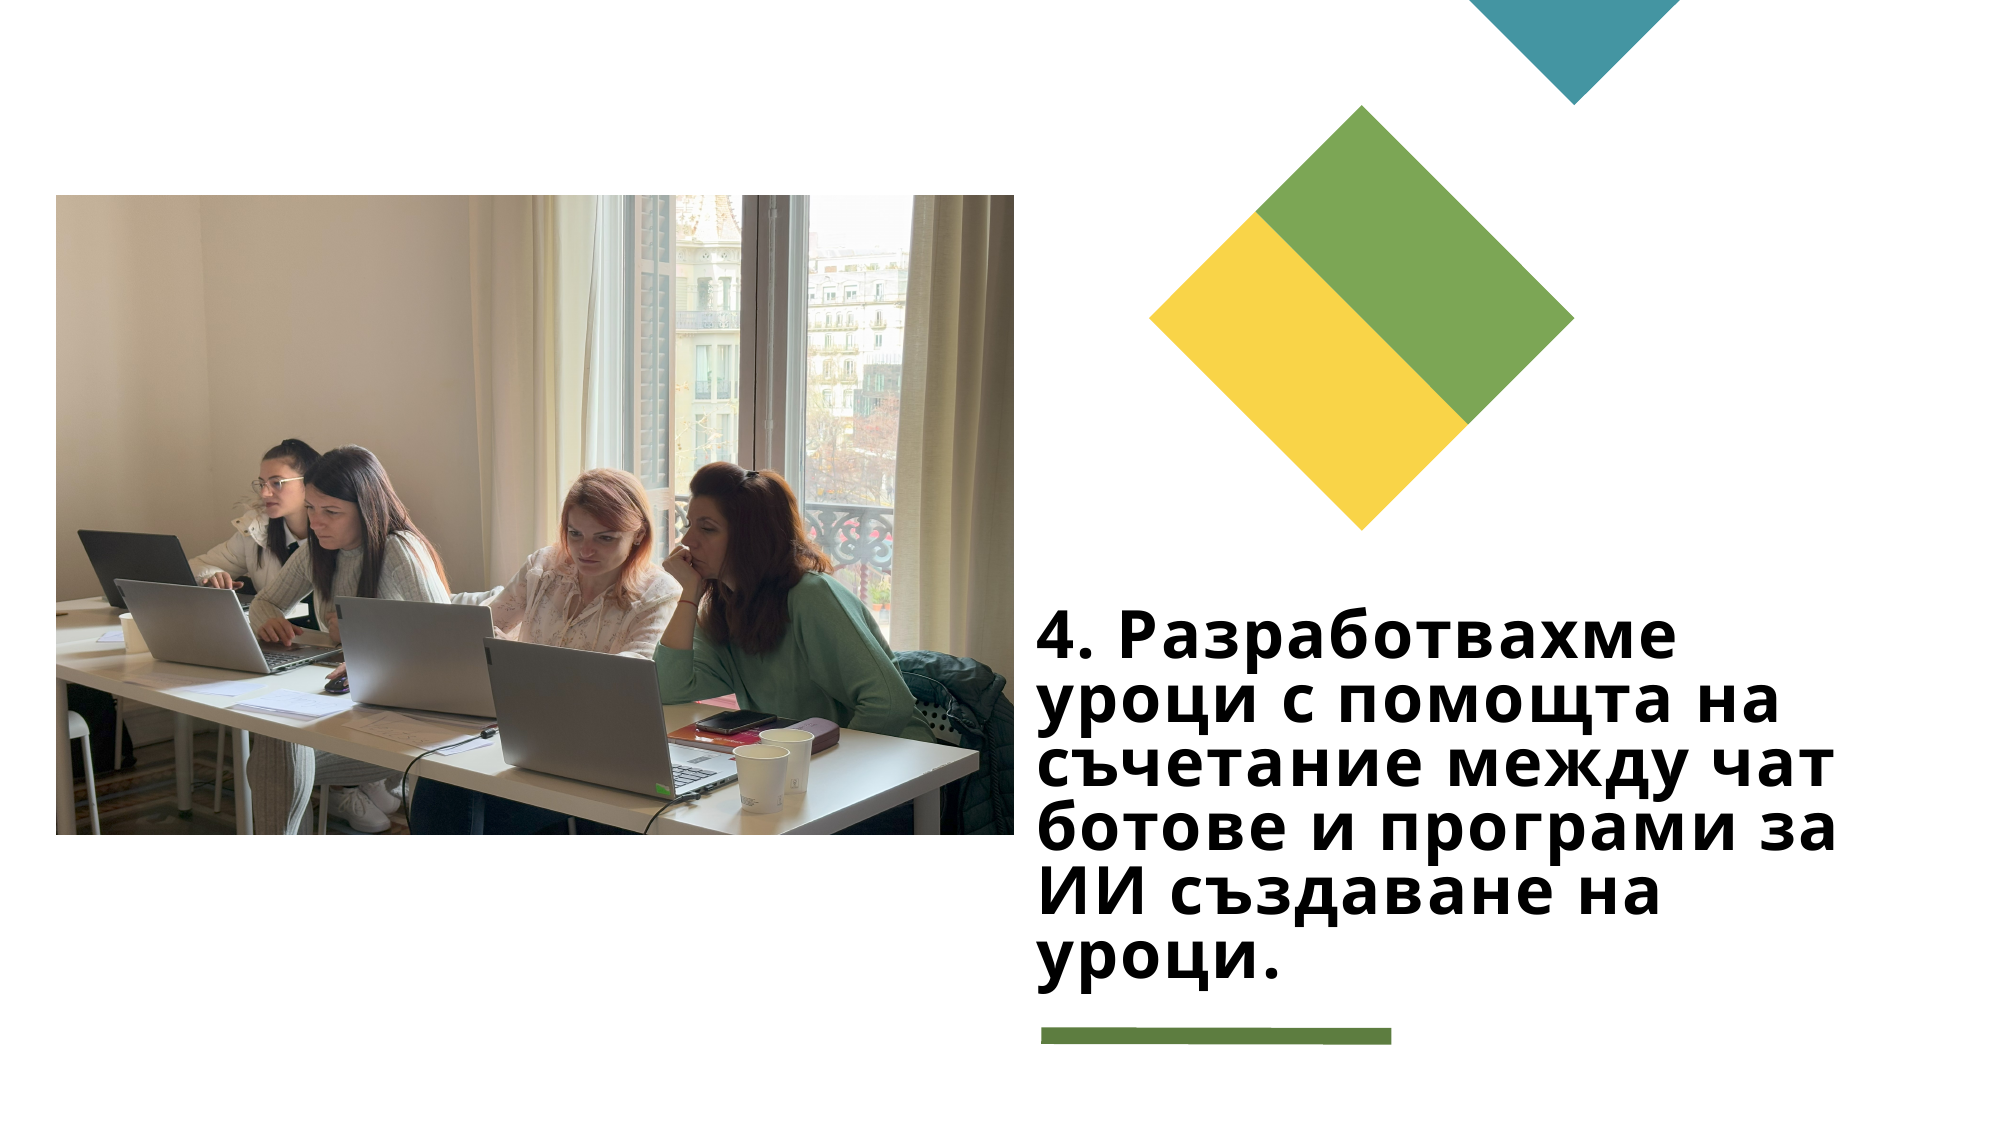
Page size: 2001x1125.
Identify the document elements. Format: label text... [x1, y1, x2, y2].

picture [56, 195, 1014, 835]
title 4. Разработвахме уроци с помощта на съчетание между чат ботове и програми за ИИ създаване на уроци. [1036, 574, 1847, 992]
